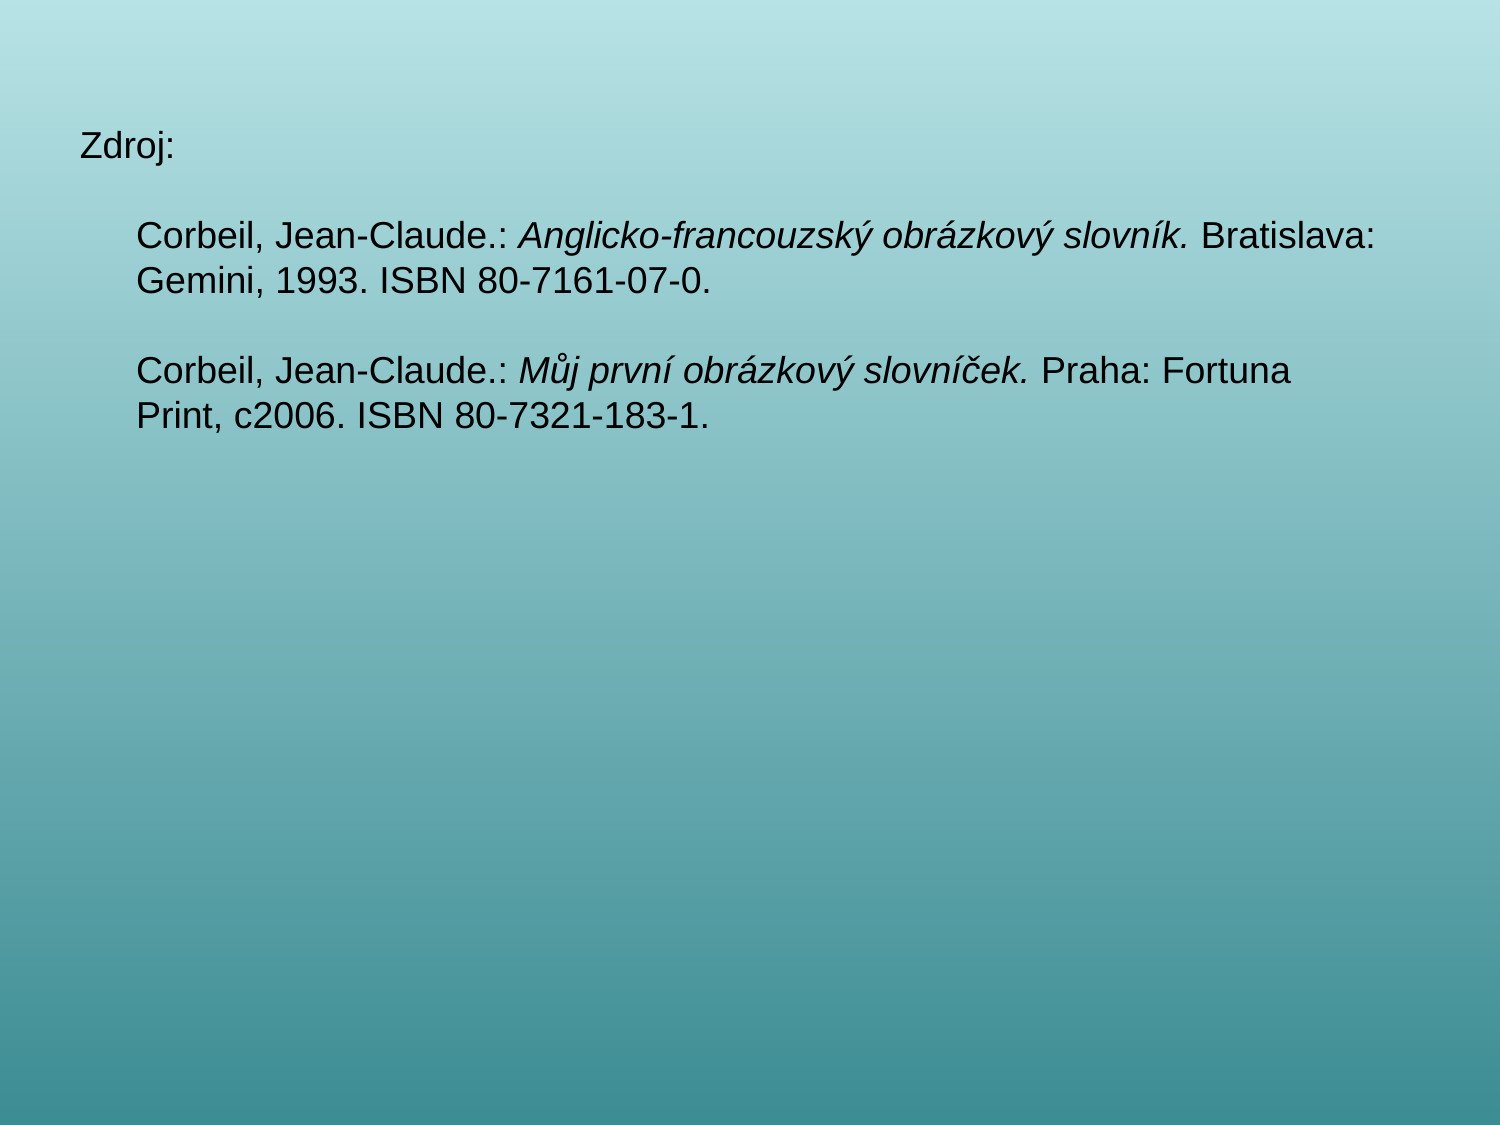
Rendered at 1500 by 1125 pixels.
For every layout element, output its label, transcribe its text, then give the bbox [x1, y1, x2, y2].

list Zdroj: Corbeil, Jean-Claude.: Anglicko-francouzský obrázkový slovník. Bratislava: Gemini, 1993. ISBN 80-7161-07-0. Corbeil, Jean-Claude.: Můj první obrázkový slovníček. Praha: Fortuna Print, c2006. ISBN 80-7321-183-1. [64, 113, 1415, 857]
